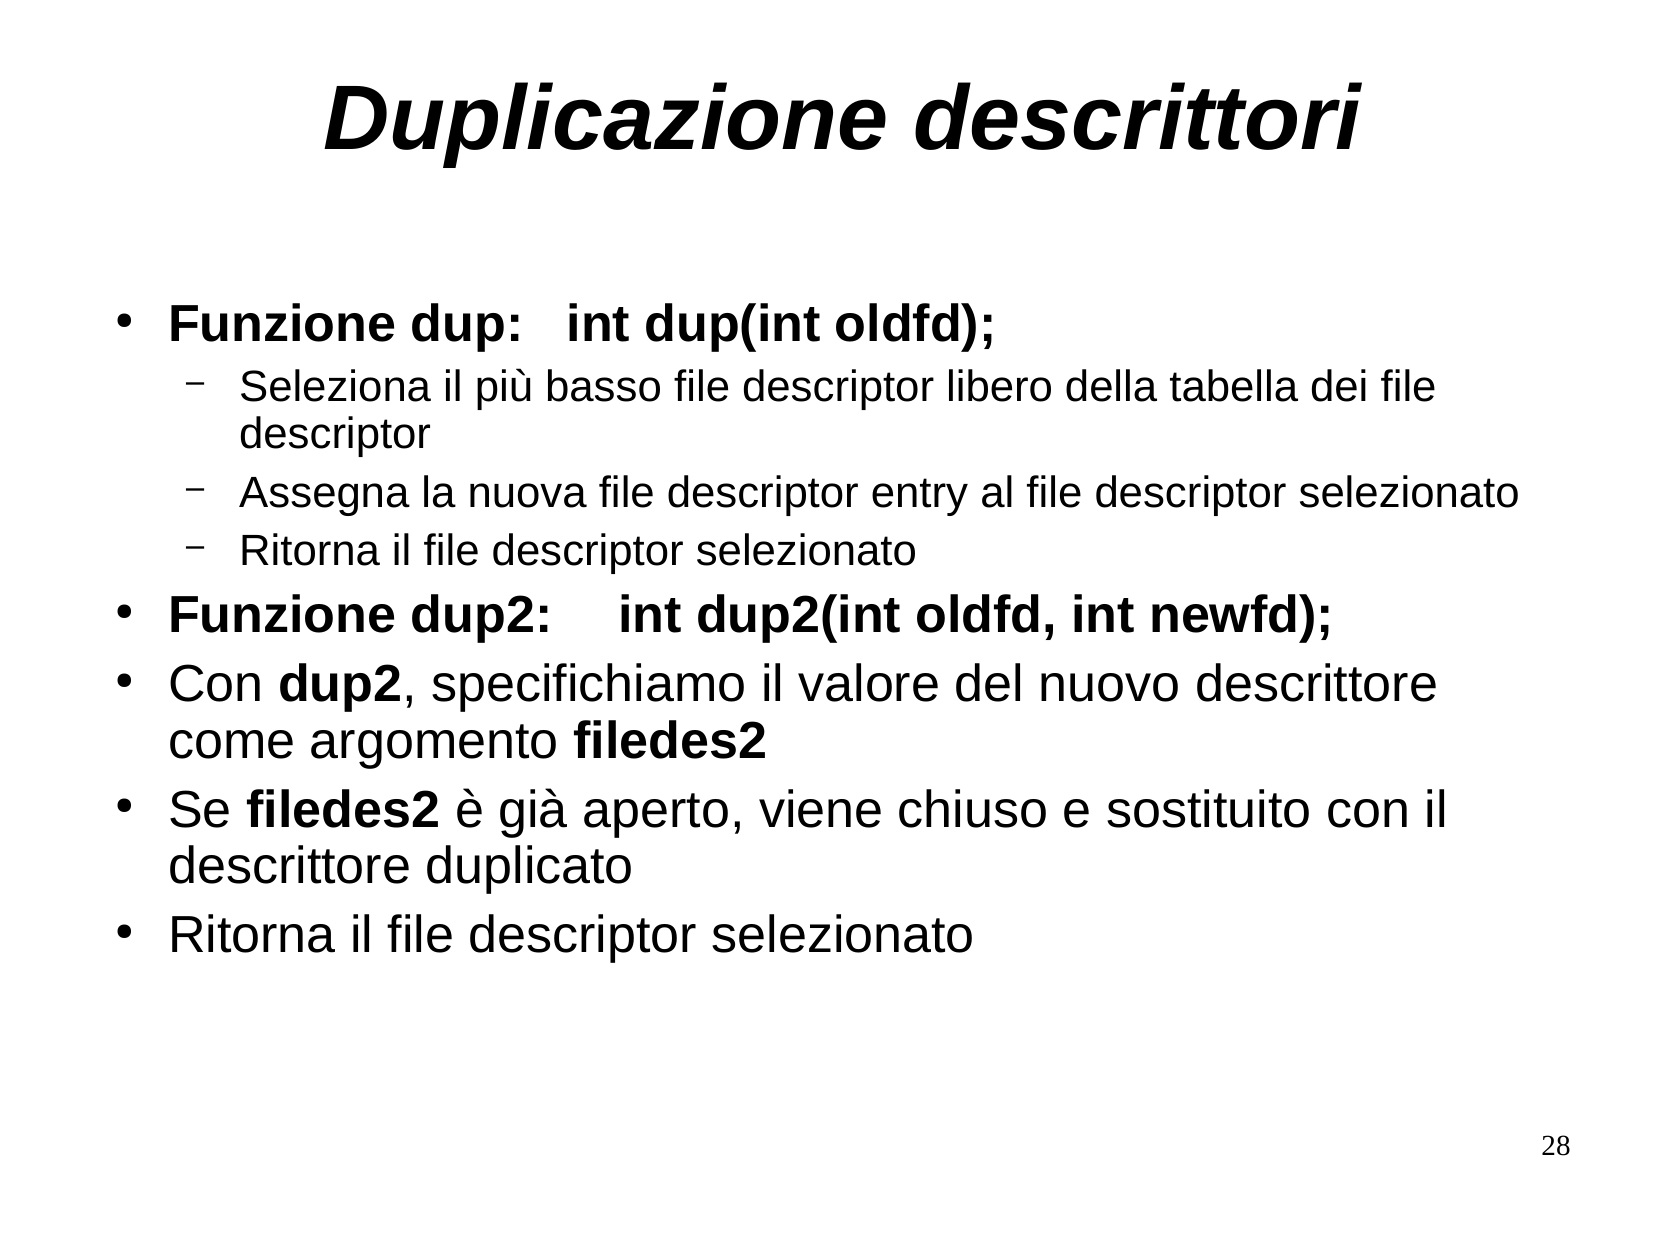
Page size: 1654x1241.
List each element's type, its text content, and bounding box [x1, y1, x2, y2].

title Duplicazione descrittori [82, 50, 1571, 257]
list Funzione dup: int dup(int oldfd); Seleziona il più basso file descriptor libero della tabella dei file descriptor Assegna la nuova file descriptor entry al file descriptor selezionato Ritorna il file descriptor selezionato Funzione dup2: int dup2(int oldfd, int newfd); Con dup2, specifichiamo il valore del nuovo descrittore come argomento filedes2 Se filedes2 è già aperto, viene chiuso e sostituito con il descrittore duplicato Ritorna il file descriptor selezionato [82, 289, 1571, 1171]
